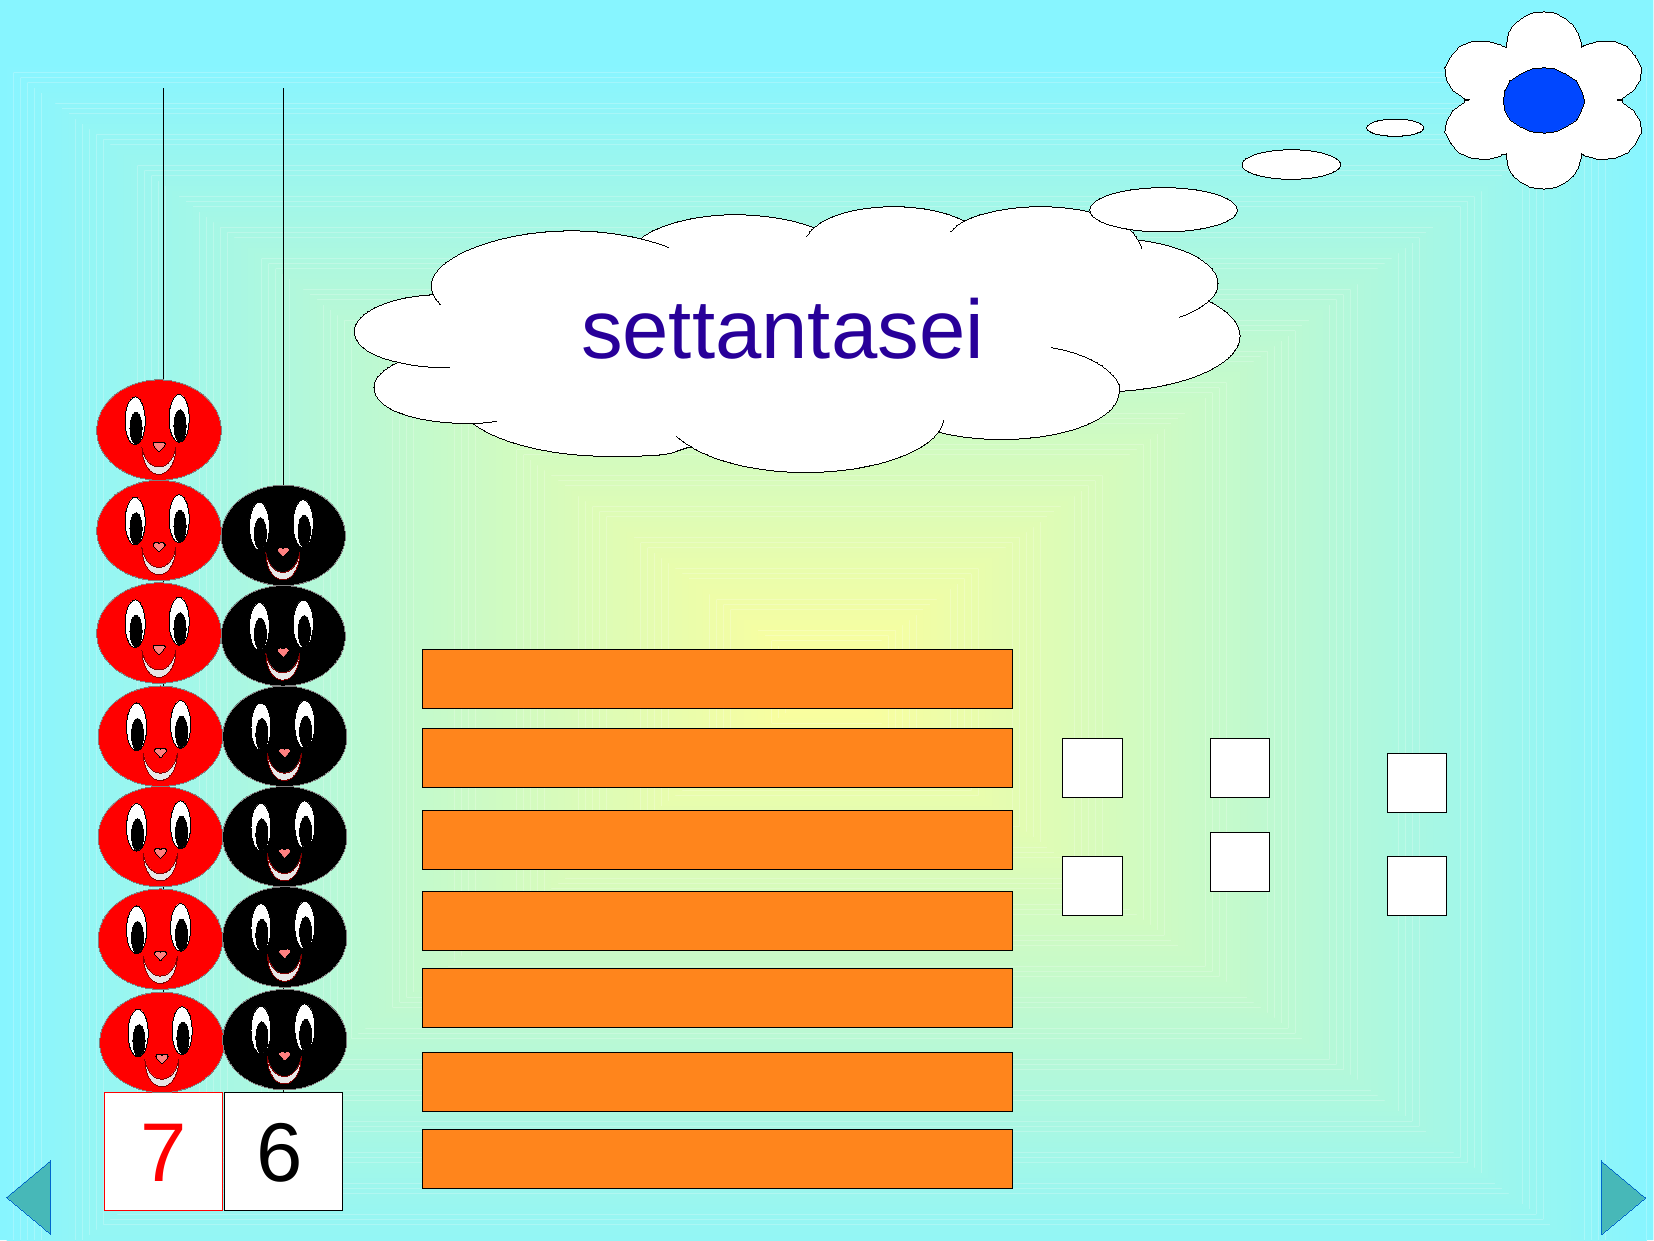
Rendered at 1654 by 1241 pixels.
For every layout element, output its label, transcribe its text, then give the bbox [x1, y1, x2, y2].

text_box [422, 968, 1013, 1028]
text_box [422, 1129, 1013, 1189]
text_box [422, 649, 1013, 709]
text_box [104, 1207, 223, 1211]
text_box [1601, 1160, 1646, 1235]
text_box [1444, 11, 1642, 190]
text_box [99, 989, 347, 1098]
text_box settantasei [472, 276, 1093, 384]
text_box [422, 891, 1013, 951]
text_box [422, 1052, 1013, 1112]
text_box [96, 379, 347, 990]
text_box [422, 728, 1013, 788]
text_box [422, 810, 1013, 870]
text_box [224, 1207, 343, 1211]
text_box [1210, 738, 1270, 798]
text_box [354, 187, 1241, 473]
text_box [1062, 738, 1123, 798]
text_box [1387, 856, 1447, 916]
text_box [1242, 149, 1341, 180]
text_box [224, 1092, 343, 1098]
text_box [1062, 856, 1123, 916]
text_box 7 6 [88, 1098, 355, 1207]
text_box [1366, 119, 1424, 137]
text_box [6, 1160, 51, 1235]
text_box [1210, 832, 1270, 892]
text_box [1387, 753, 1447, 813]
